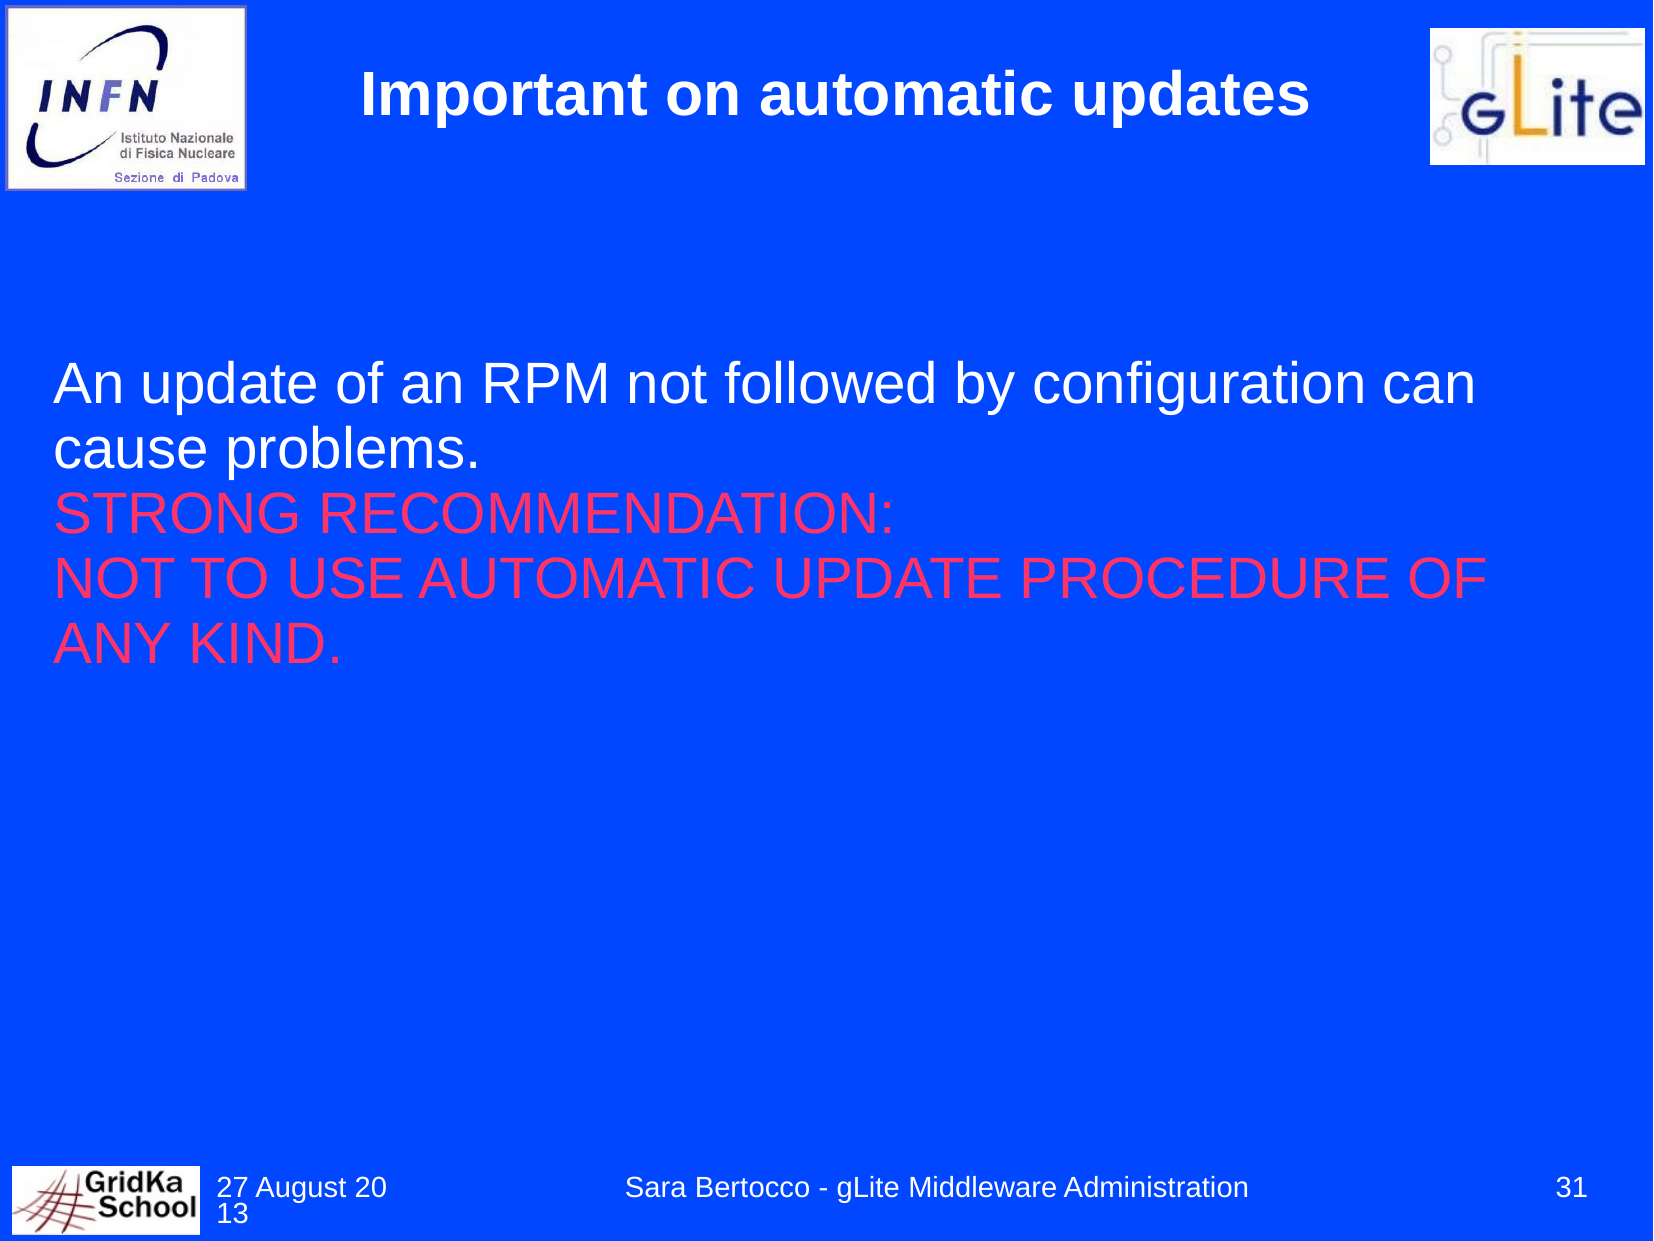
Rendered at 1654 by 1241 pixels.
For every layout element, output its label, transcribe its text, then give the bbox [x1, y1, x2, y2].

title Important on automatic updates [247, 7, 1645, 181]
text_box An update of an RPM not followed by configuration can cause problems. STRONG RECOMMENDATION: NOT TO USE AUTOMATIC UPDATE PROCEDURE OF ANY KIND. [38, 343, 1549, 816]
picture [12, 1166, 200, 1235]
picture [1430, 28, 1645, 165]
picture [5, 5, 247, 191]
